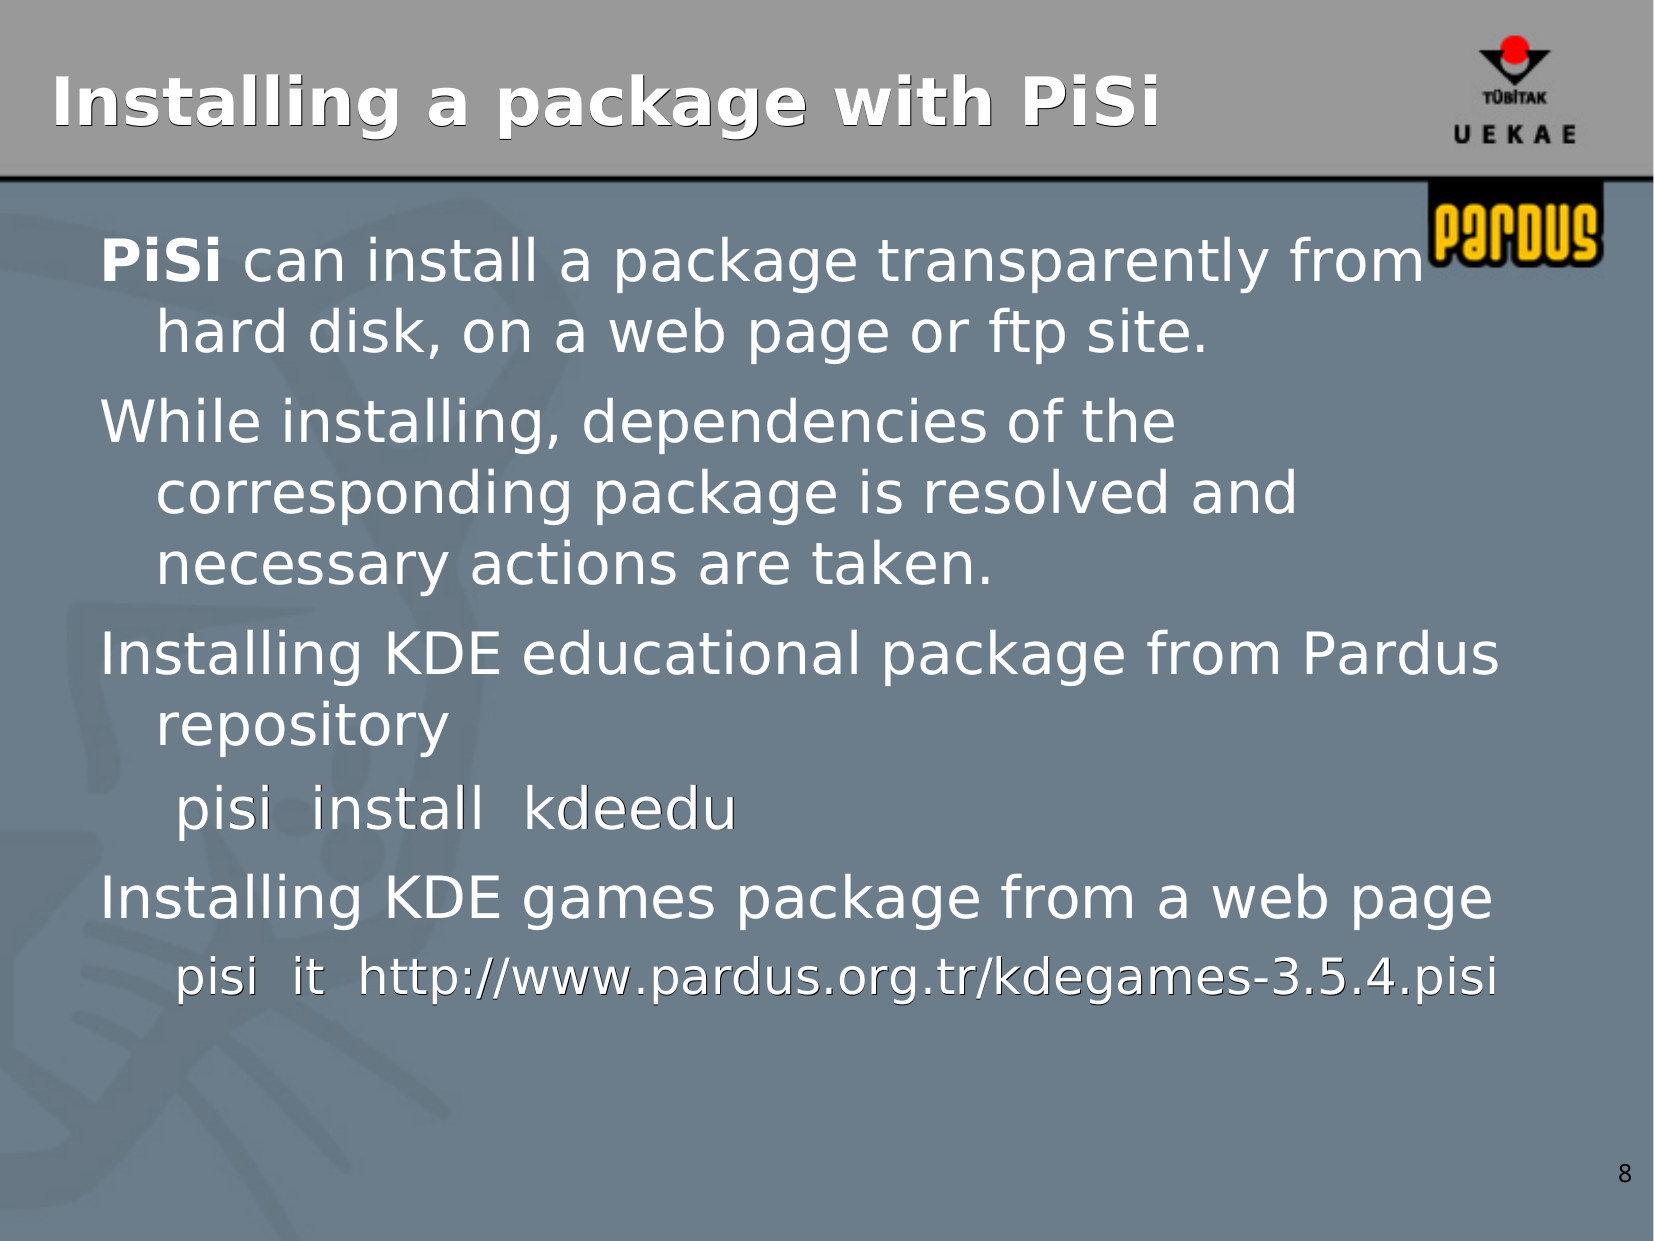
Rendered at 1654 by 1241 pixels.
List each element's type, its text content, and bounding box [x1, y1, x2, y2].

list PiSi can install a package transparently from hard disk, on a web page or ftp site. While installing, dependencies of the corresponding package is resolved and necessary actions are taken. Installing KDE educational package from Pardus repository pisi install kdeedu Installing KDE games package from a web page pisi it http://www.pardus.org.tr/kdegames-3.5.4.pisi [84, 216, 1570, 1011]
title Installing a package with PiSi [35, 43, 1449, 158]
picture [0, 0, 1654, 1241]
